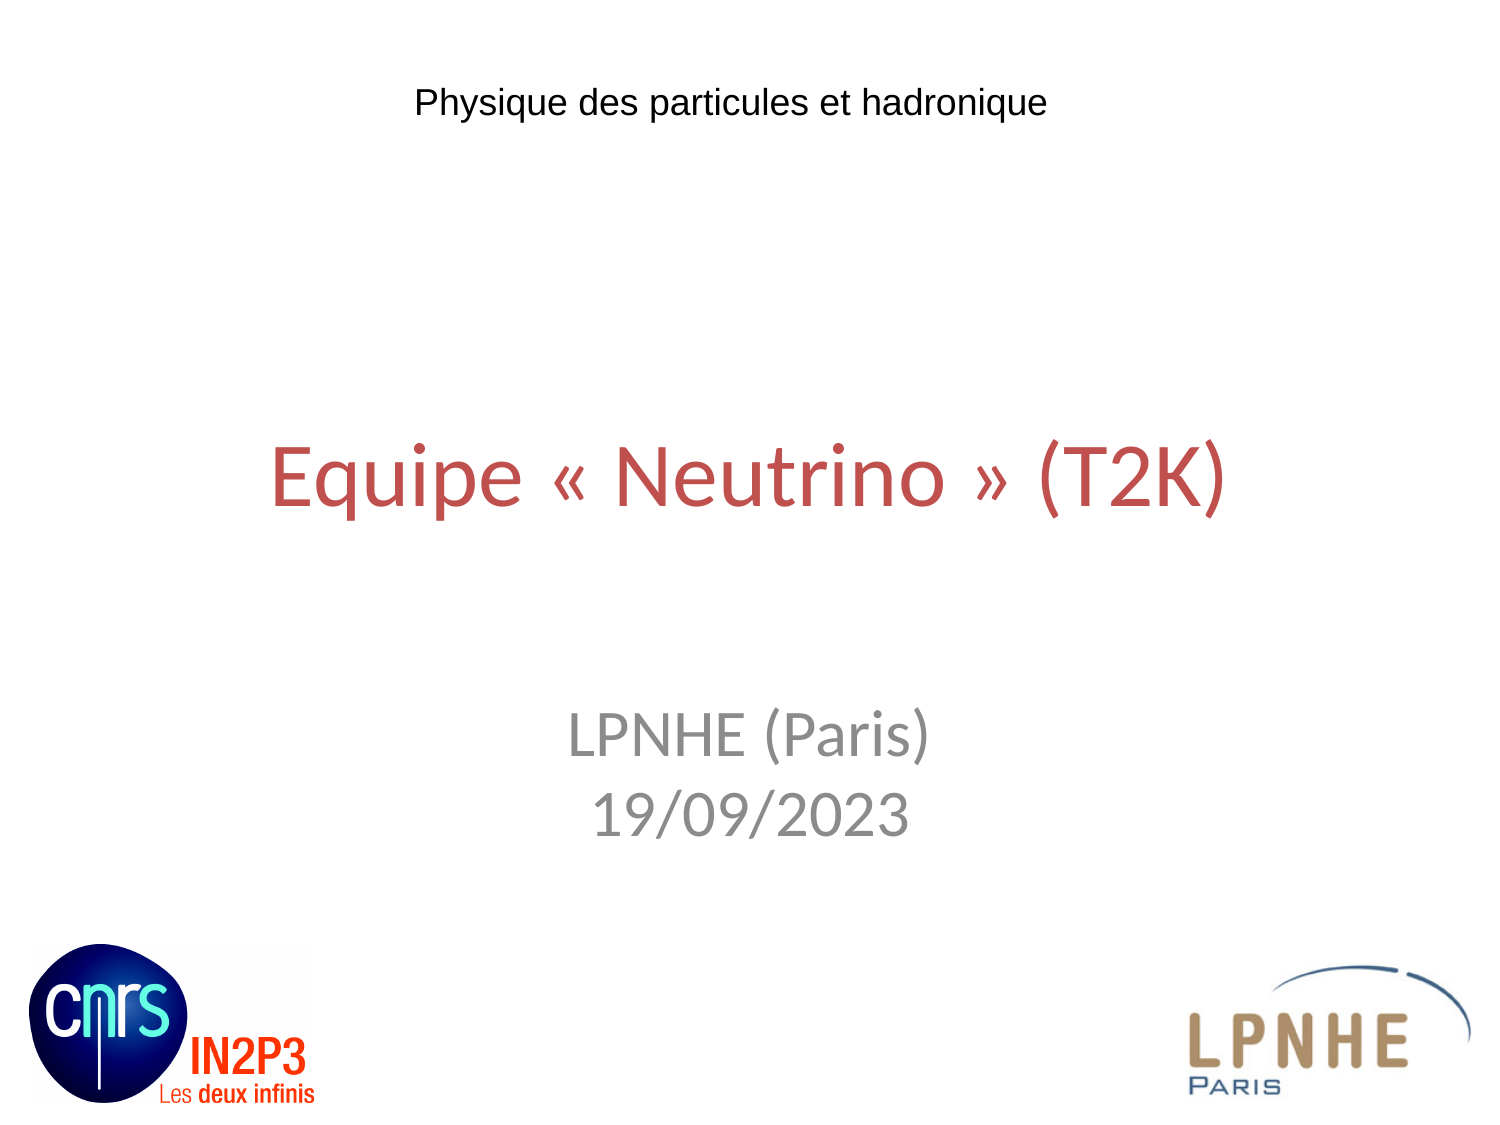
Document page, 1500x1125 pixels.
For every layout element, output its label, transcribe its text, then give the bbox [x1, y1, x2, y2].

text_box Equipe « Neutrino » (T2K) [112, 349, 1388, 591]
text_box Physique des particules et hadronique [399, 70, 1063, 128]
picture [1159, 935, 1500, 1125]
picture [29, 944, 314, 1103]
text_box LPNHE (Paris) 19/09/2023 [225, 637, 1275, 925]
